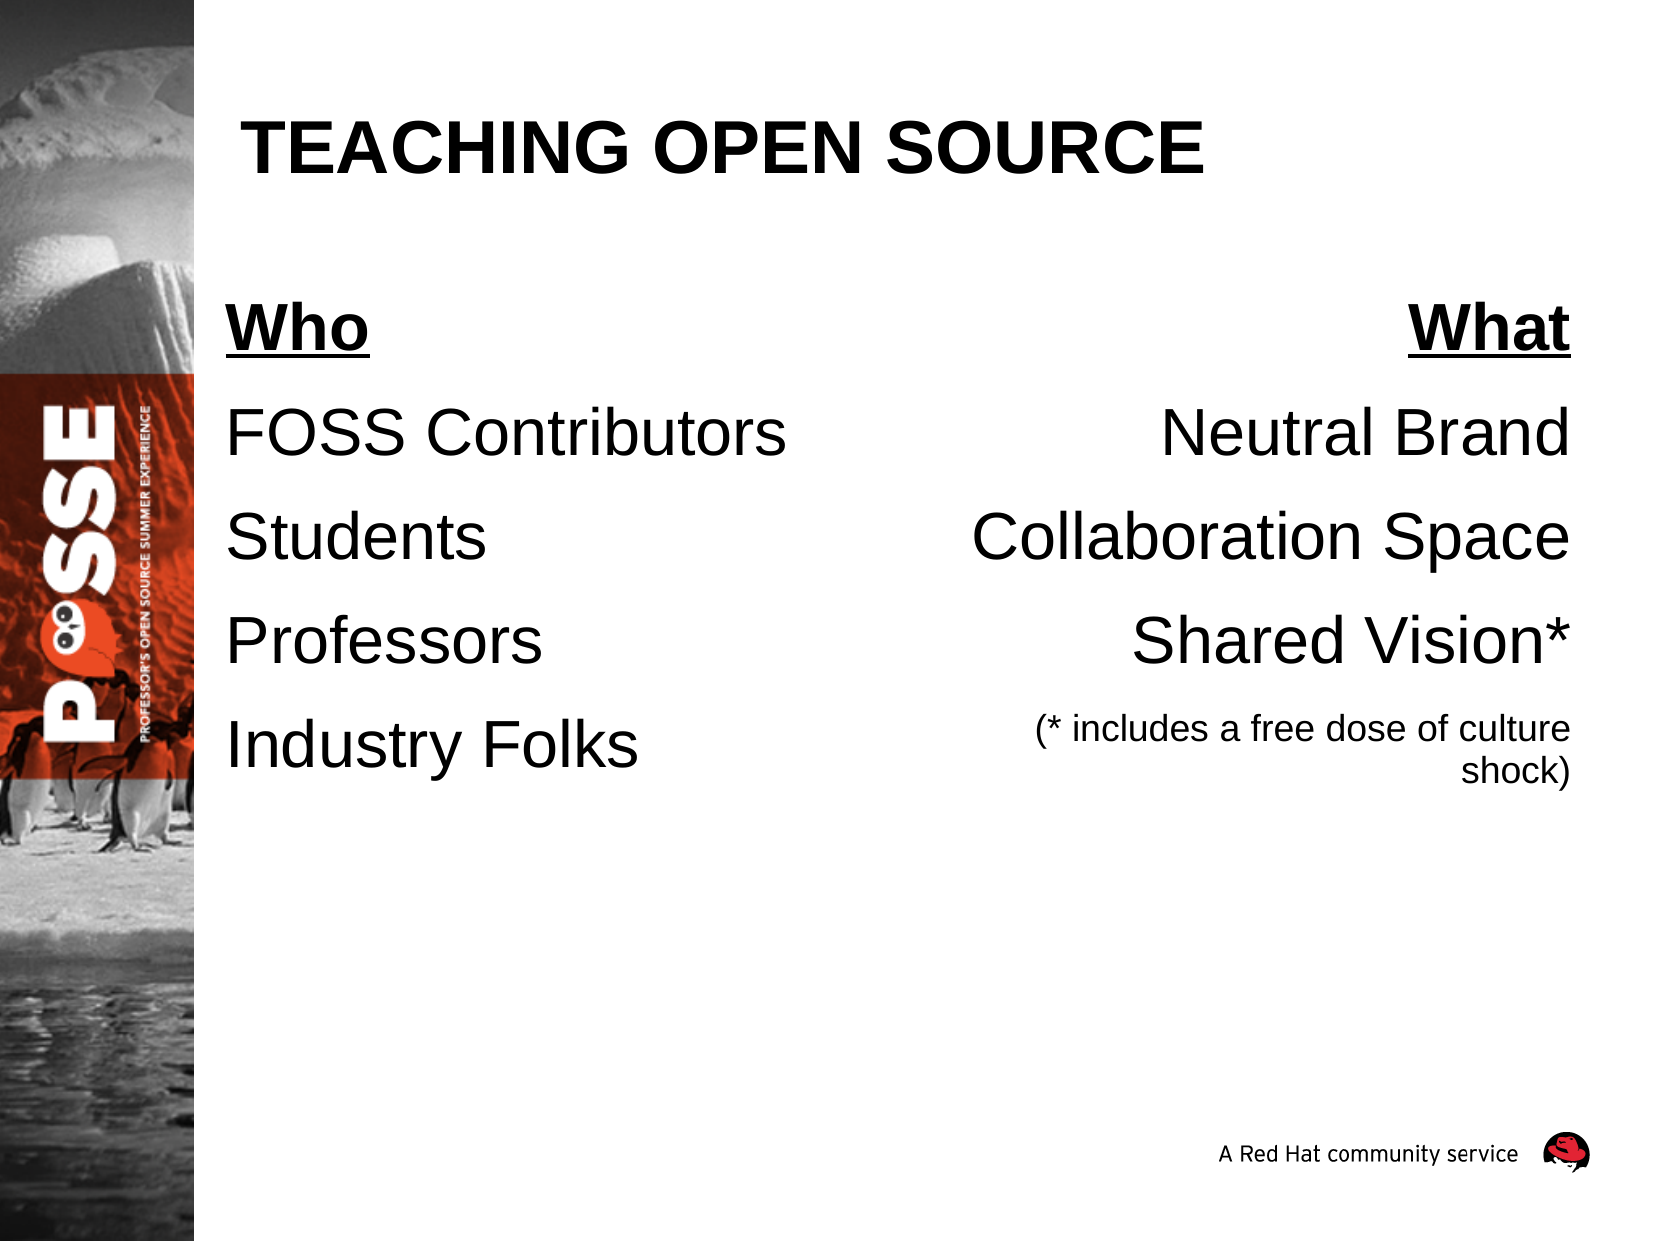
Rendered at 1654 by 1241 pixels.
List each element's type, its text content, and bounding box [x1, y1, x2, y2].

text_box TEACHING OPEN SOURCE [225, 98, 1543, 198]
list What Neutral Brand Collaboration Space Shared Vision* (* includes a free dose of culture shock) [914, 290, 1572, 1109]
list Who FOSS Contributors Students Professors Industry Folks [225, 290, 883, 1109]
picture [1219, 1132, 1591, 1181]
picture [0, 0, 194, 1241]
